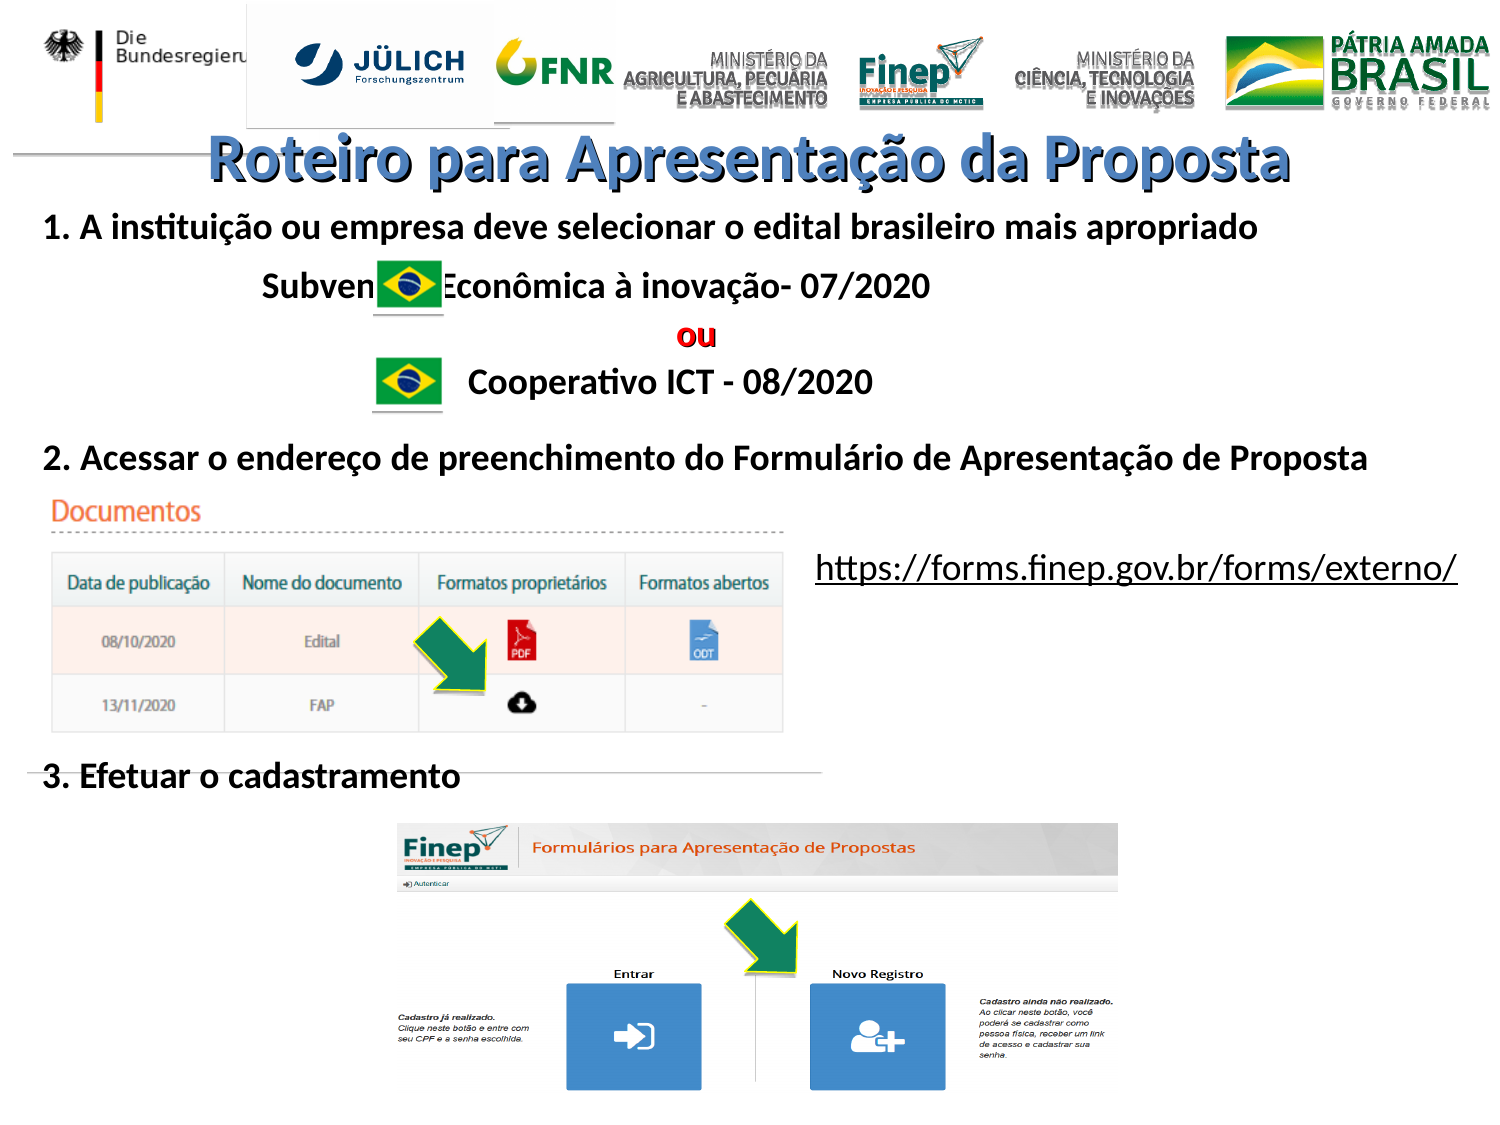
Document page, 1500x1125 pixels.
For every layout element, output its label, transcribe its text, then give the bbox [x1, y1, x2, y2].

text_box Subvenção Econômica à inovação- 07/2020 [247, 254, 373, 314]
picture [27, 484, 823, 743]
text_box Cooperativo ICT - 08/2020 [445, 350, 1008, 410]
text_box 3. Efetuar o cadastramento [27, 743, 1455, 803]
text_box Subvenção Econômica à inovação- 07/2020 [445, 254, 1155, 314]
picture [372, 350, 445, 411]
text_box Roteiro para Apresentação da Proposta [0, 105, 1500, 196]
text_box 2. Acessar o endereço de preenchimento do Formulário de Apresentação de Proposta [28, 425, 1455, 485]
text_box [724, 898, 798, 973]
picture [13, 0, 1500, 105]
picture [397, 823, 1118, 1093]
text_box https://forms.finep.gov.br/forms/externo/ [800, 535, 1473, 595]
picture [373, 253, 445, 314]
text_box ou [661, 301, 732, 361]
text_box 1. A instituição ou empresa deve selecionar o edital brasileiro mais apropriado [27, 195, 1478, 255]
text_box [413, 616, 487, 691]
